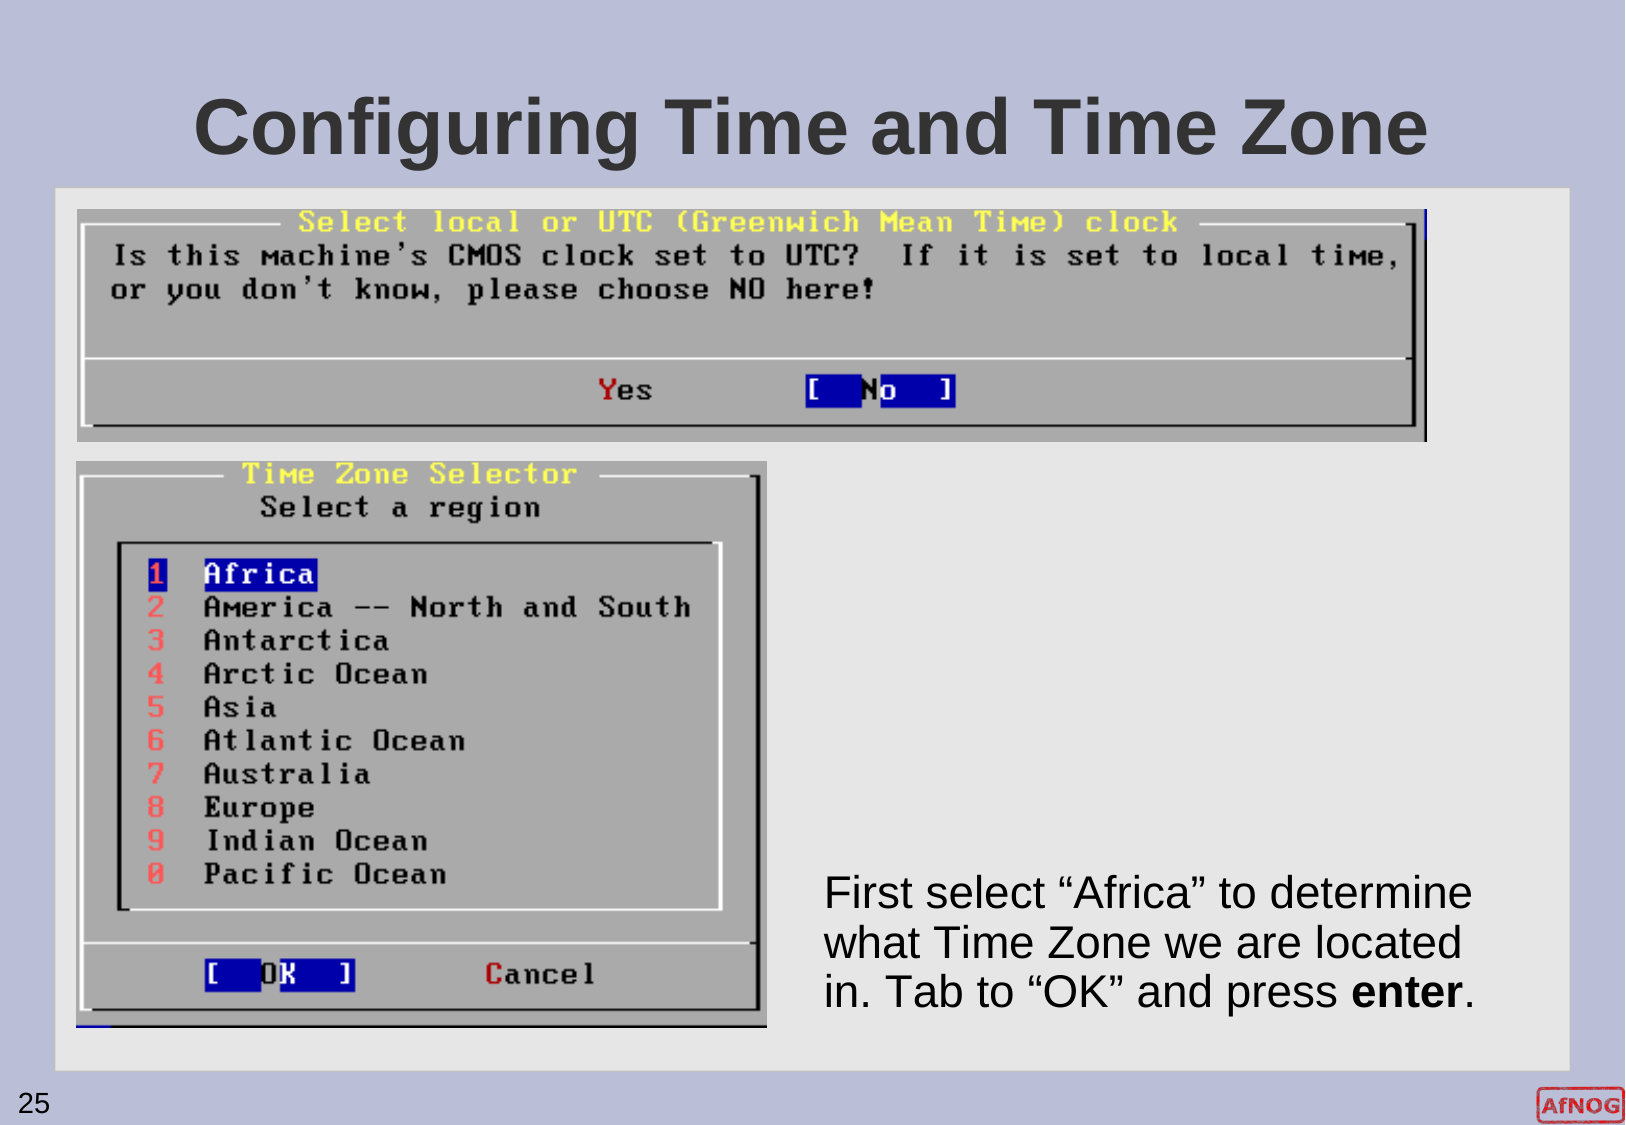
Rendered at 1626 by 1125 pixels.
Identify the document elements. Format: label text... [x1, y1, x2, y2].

picture [1535, 1085, 1626, 1125]
text_box First select “Africa” to determine what Time Zone we are located in. Tab to “OK” and press enter. [809, 862, 1495, 1027]
title Configuring Time and Time Zone [54, 44, 1571, 215]
picture [76, 461, 767, 1029]
picture [77, 209, 1427, 442]
